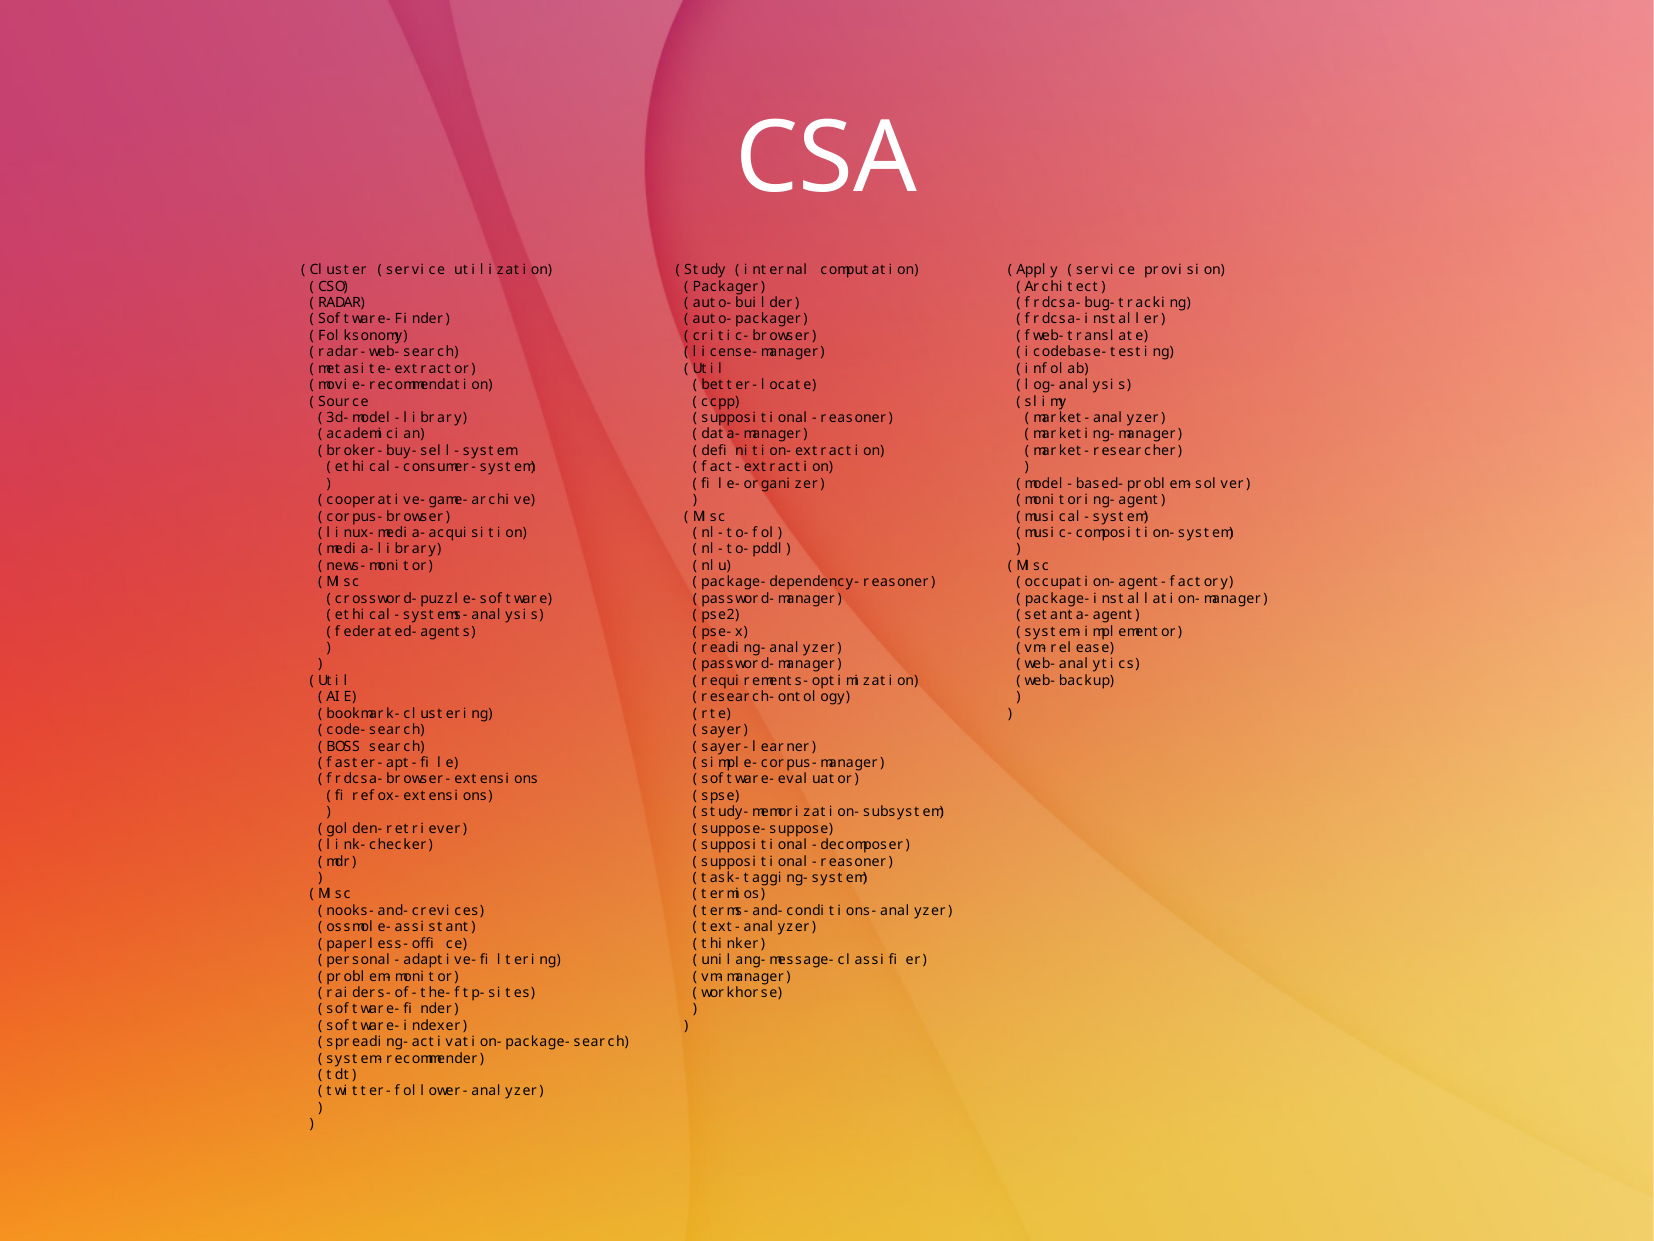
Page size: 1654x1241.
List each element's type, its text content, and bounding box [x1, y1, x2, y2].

picture [0, 0, 1654, 1241]
chart [300, 262, 1654, 1170]
title CSA [82, 49, 1571, 257]
